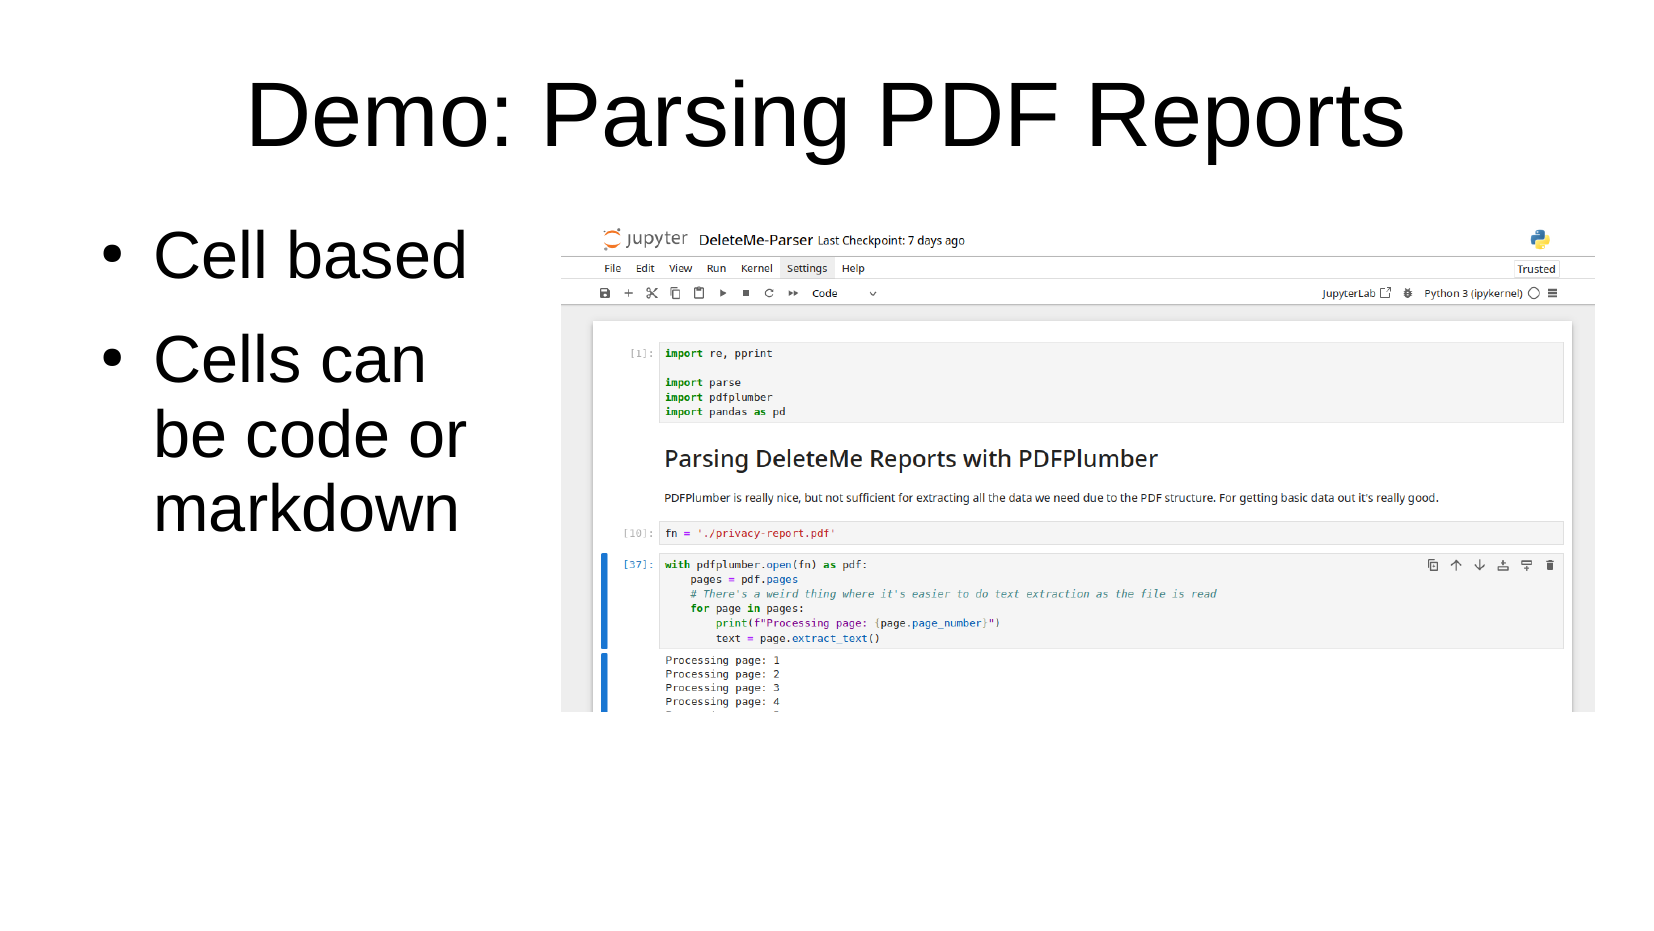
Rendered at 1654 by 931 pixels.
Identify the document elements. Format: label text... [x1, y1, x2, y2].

list Cell based Cells can be code or markdown [82, 217, 502, 758]
picture [561, 223, 1595, 712]
title Demo: Parsing PDF Reports [82, 37, 1571, 193]
